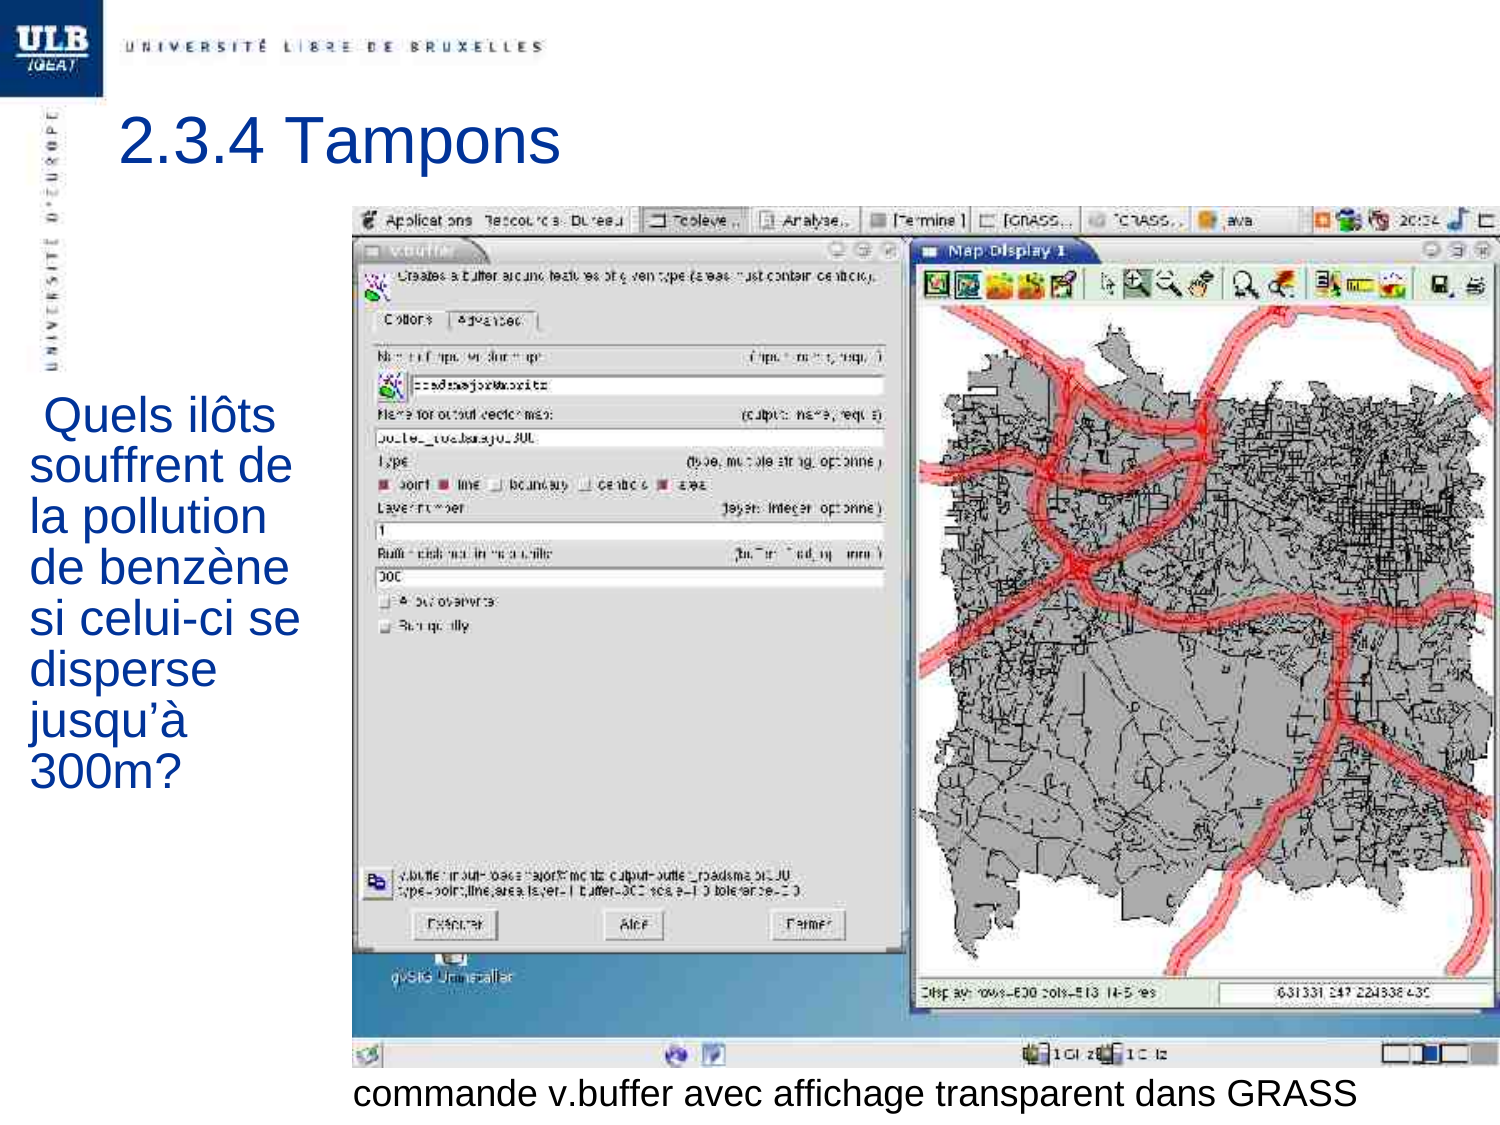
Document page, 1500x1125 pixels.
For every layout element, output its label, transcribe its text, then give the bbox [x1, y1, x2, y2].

text_box Quels ilôts souffrent de la pollution de benzène si celui-ci se disperse jusqu’à 300m? [29, 383, 325, 984]
text_box 2.3.4 Tampons [118, 28, 1426, 249]
text_box commande v.buffer avec affichage transparent dans GRASS [338, 1066, 1498, 1125]
picture [0, 0, 1500, 1125]
